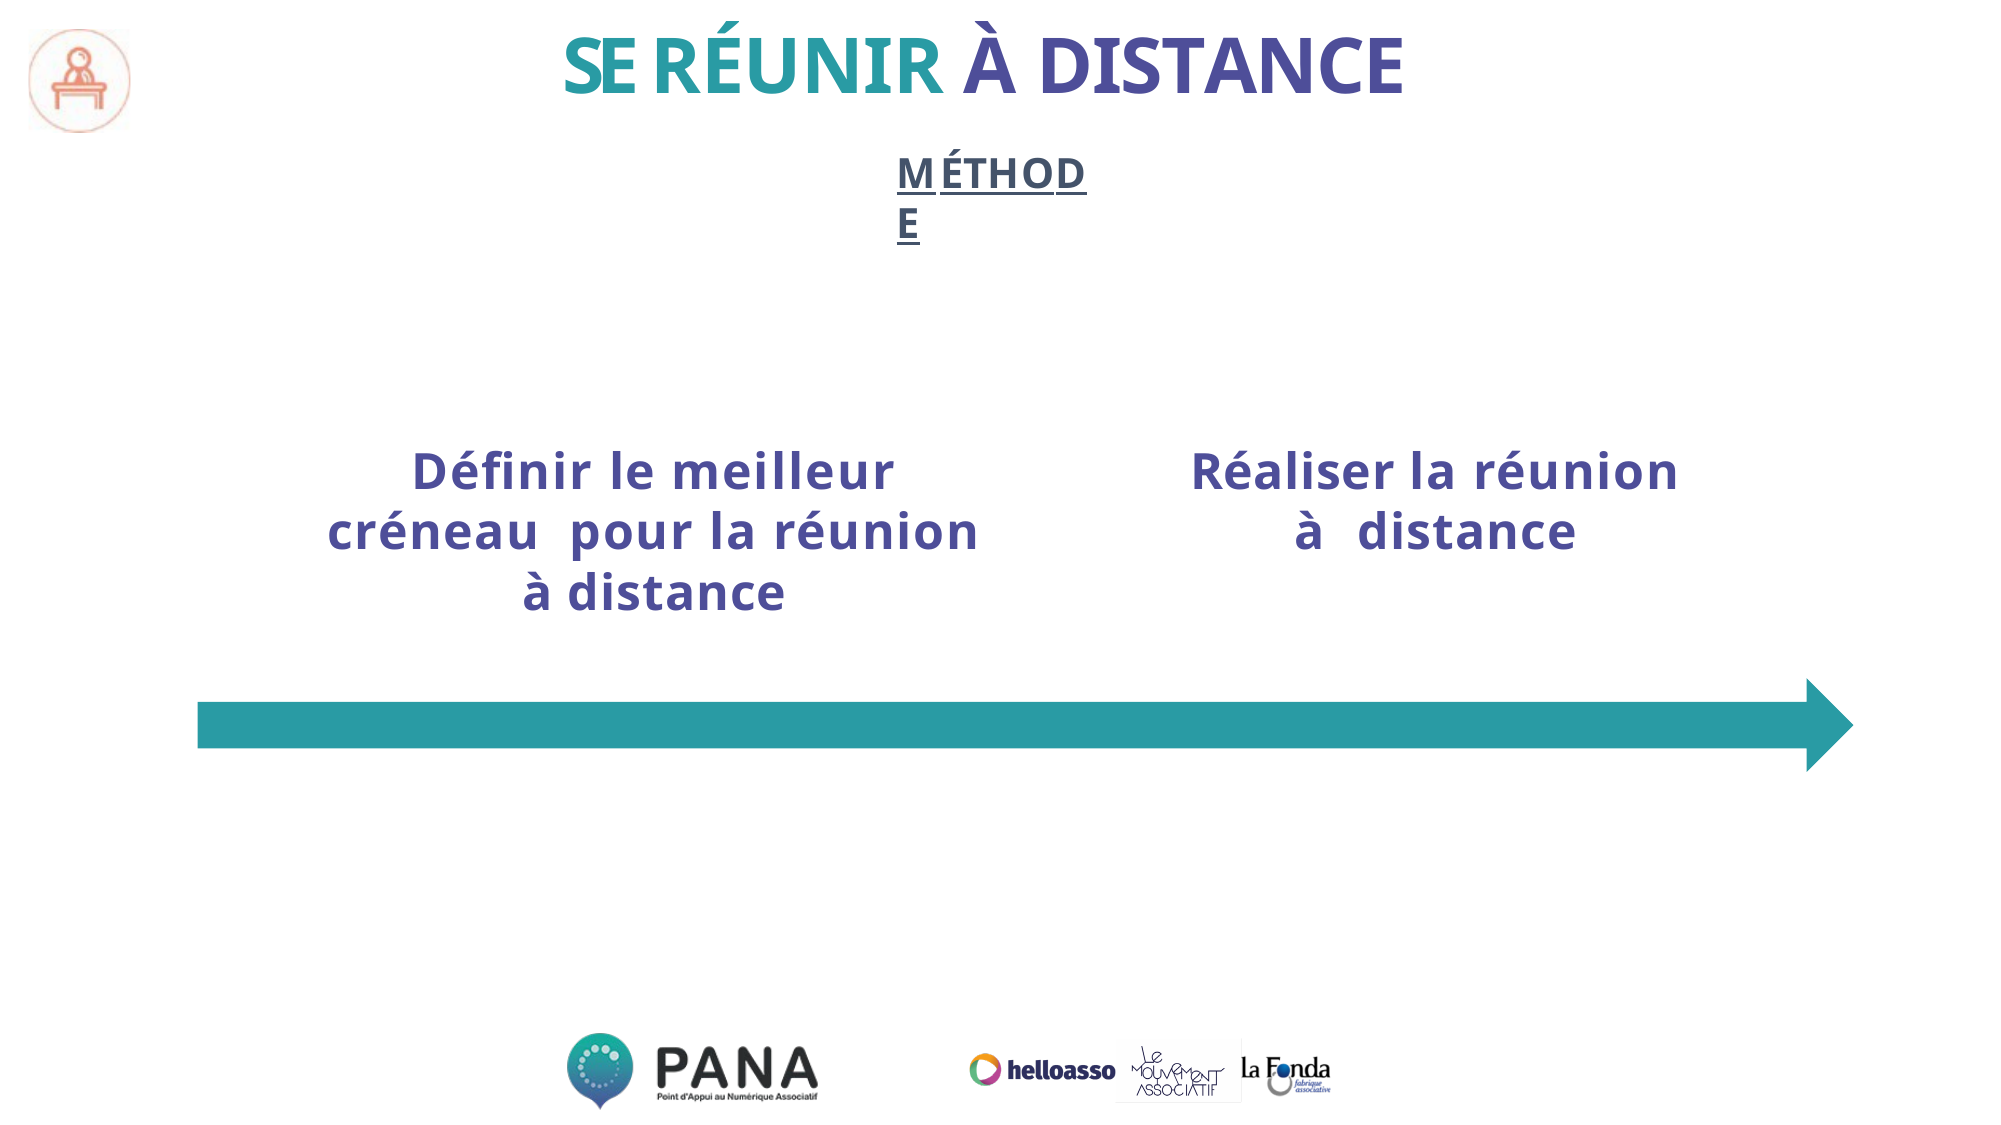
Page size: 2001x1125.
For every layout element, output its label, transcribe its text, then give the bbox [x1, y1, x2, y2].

title SE RÉUNIR À DISTANCE [559, 13, 1440, 111]
text_box Définir le meilleur créneau pour la réunion à distance [317, 437, 991, 560]
text_box Réaliser la réunion à distance [1177, 437, 1694, 560]
text_box MÉTHODE [894, 144, 1106, 198]
text_box [200, 684, 1850, 766]
text_box [970, 1030, 1330, 1120]
text_box [29, 30, 130, 133]
